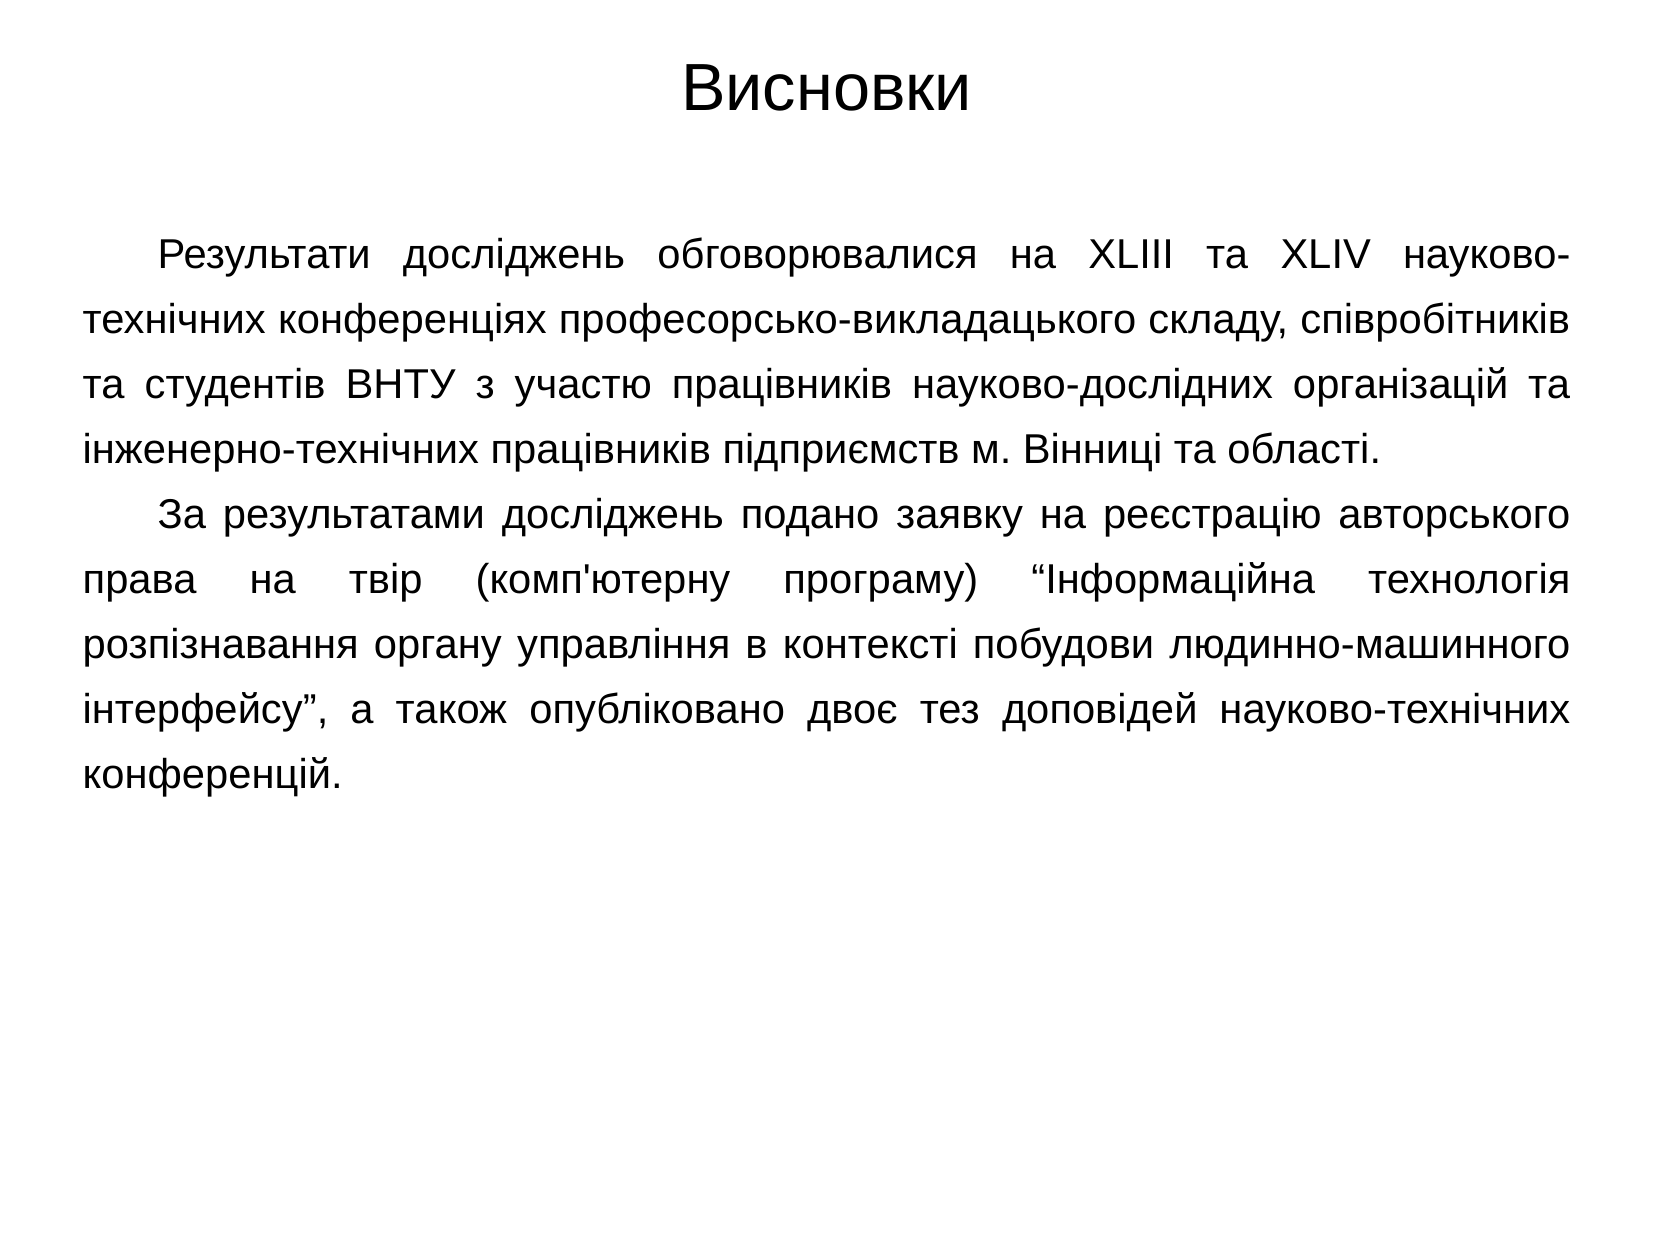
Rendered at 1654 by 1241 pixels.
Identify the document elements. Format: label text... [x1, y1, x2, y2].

subtitle Результати досліджень обговорювалися на ХLIII та XLIV науково-технічних конференціях професорсько-викладацького складу, співробітників та студентів ВНТУ з участю працівників науково-дослідних організацій та інженерно-технічних працівників підприємств м. Вінниці та області. За результатами досліджень подано заявку на реєстрацію авторського права на твір (комп'ютерну програму) “Інформаційна технологія розпізнавання органу управління в контексті побудови людинно-машинного інтерфейсу”, а також опубліковано двоє тез доповідей науково-технічних конференцій. [82, 212, 1571, 1096]
title Висновки [82, 49, 1571, 212]
